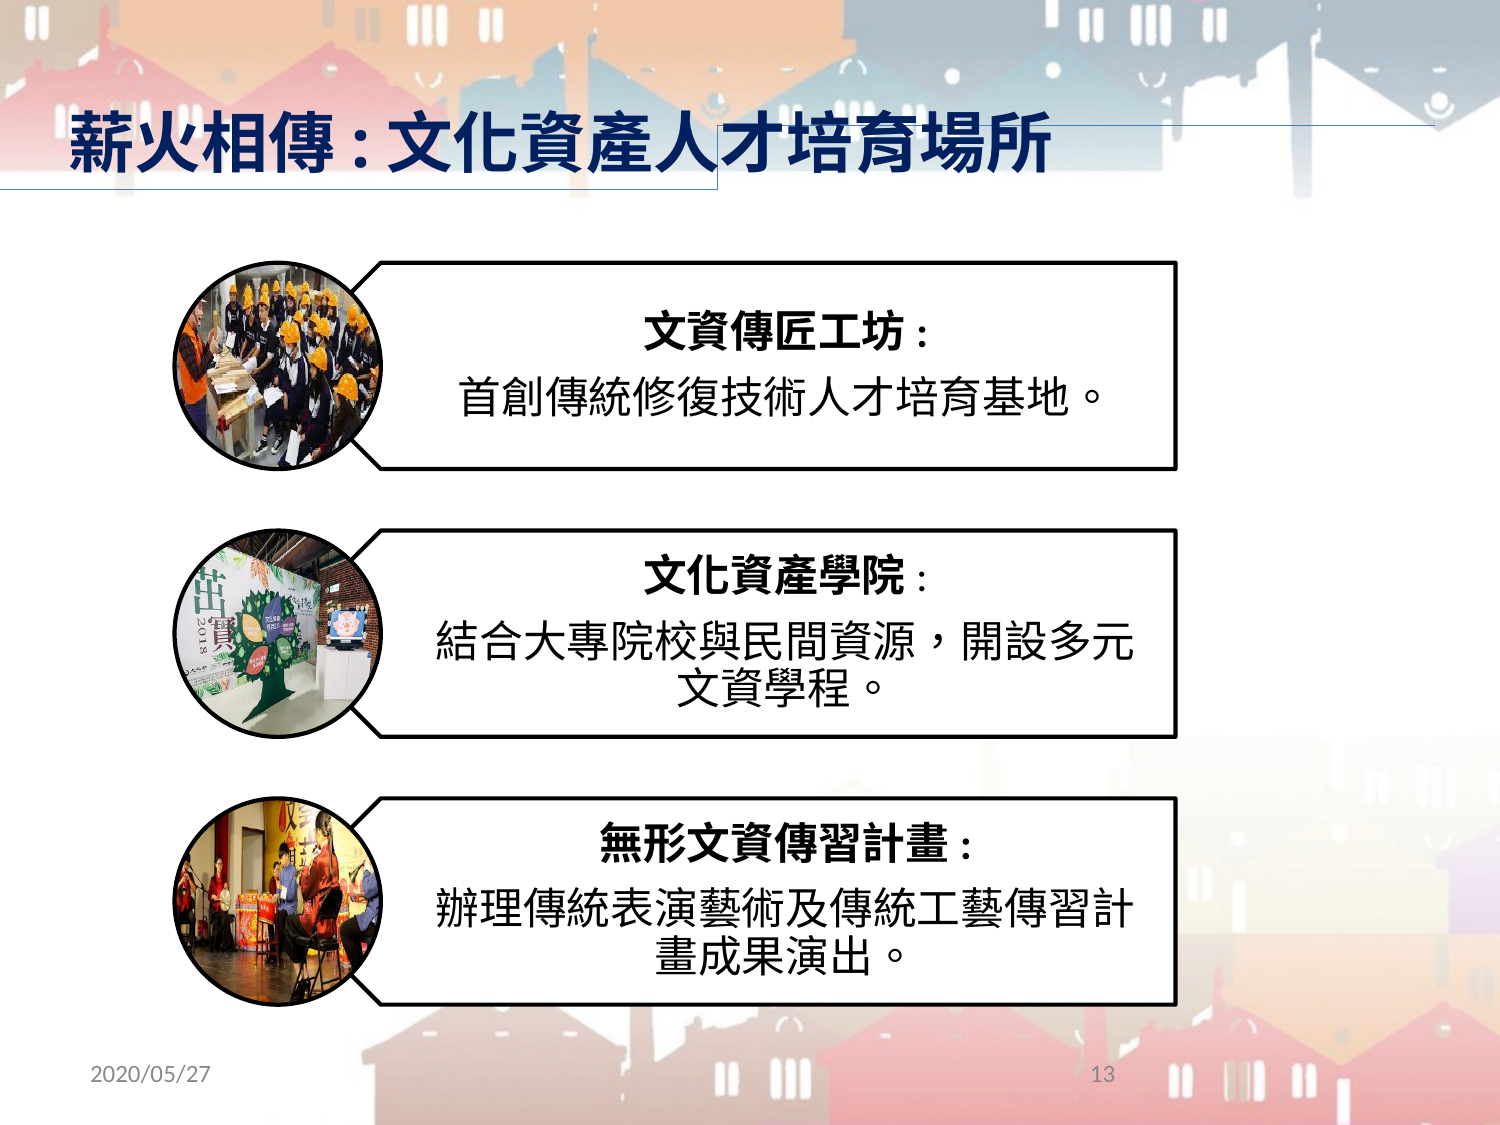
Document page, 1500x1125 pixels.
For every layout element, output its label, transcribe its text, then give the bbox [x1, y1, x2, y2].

text_box 無形文資傳習計畫: 辦理傳統表演藝術及傳統工藝傳習計畫成果演出。 [351, 798, 1176, 1005]
text_box 2020/05/27 [75, 1042, 426, 1103]
text_box 文資傳匠工坊: 首創傳統修復技術人才培育基地。 [351, 262, 1176, 470]
text_box [174, 262, 381, 470]
text_box 薪火相傳:文化資產人才培育場所 [53, 93, 1270, 190]
text_box 13 [1074, 1042, 1426, 1103]
text_box [174, 530, 381, 737]
text_box [174, 798, 381, 1005]
text_box 文化資產學院: 結合大專院校與民間資源，開設多元文資學程。 [351, 530, 1176, 737]
